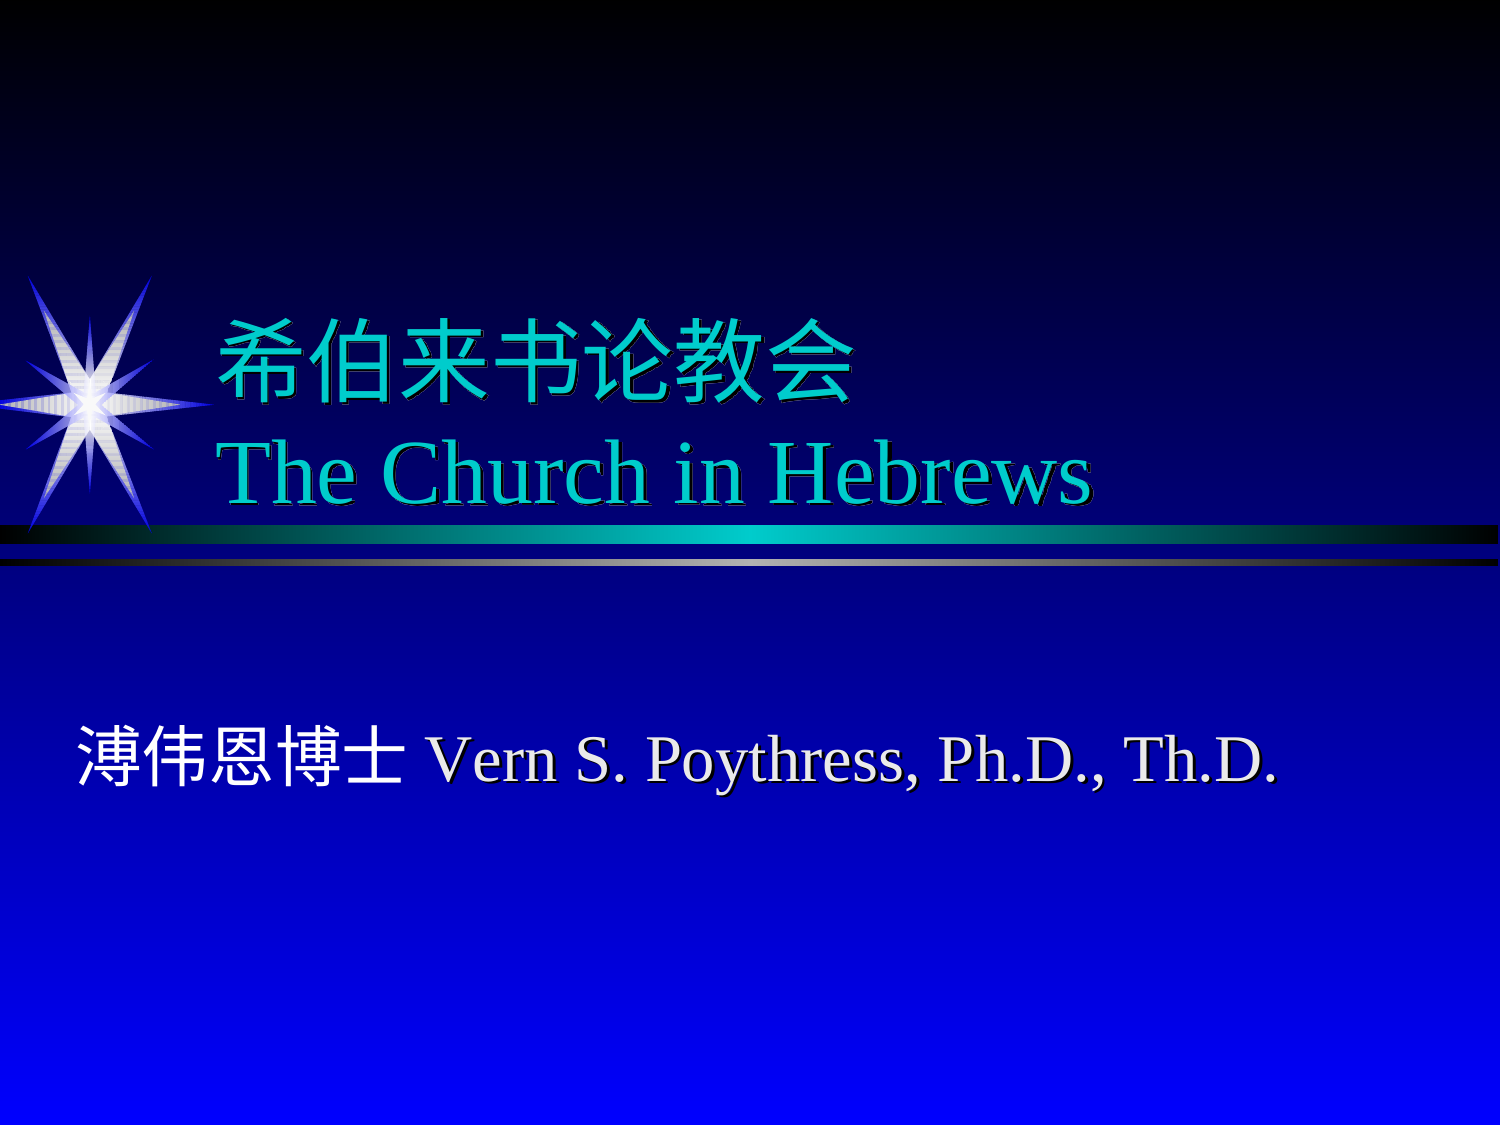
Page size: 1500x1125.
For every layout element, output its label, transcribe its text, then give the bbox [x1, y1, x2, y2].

title 希伯来书论教会 The Church in Hebrews [200, 286, 1476, 527]
subtitle 溥伟恩博士Vern S. Poythress, Ph.D., Th.D. [75, 600, 1425, 916]
